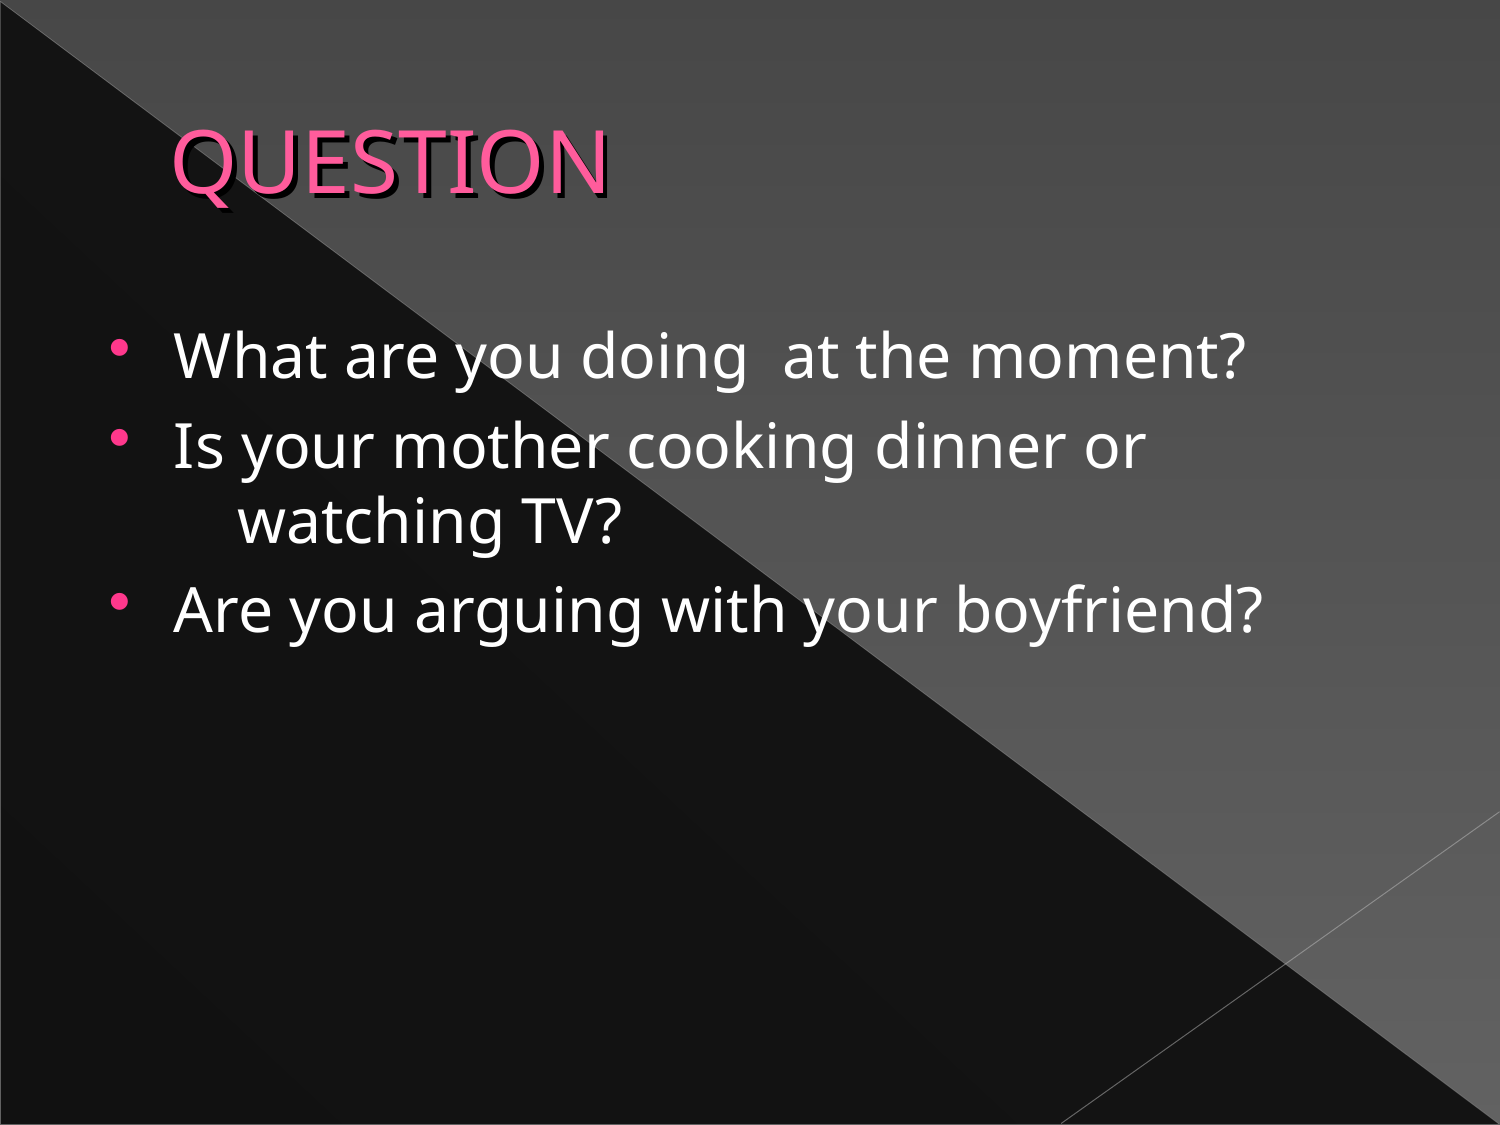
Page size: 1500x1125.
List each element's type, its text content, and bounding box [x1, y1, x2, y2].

title QUESTION [75, 43, 1426, 274]
list What are you doing at the moment? Is your mother cooking dinner or watching TV? Are you arguing with your boyfriend? [75, 308, 1426, 1059]
